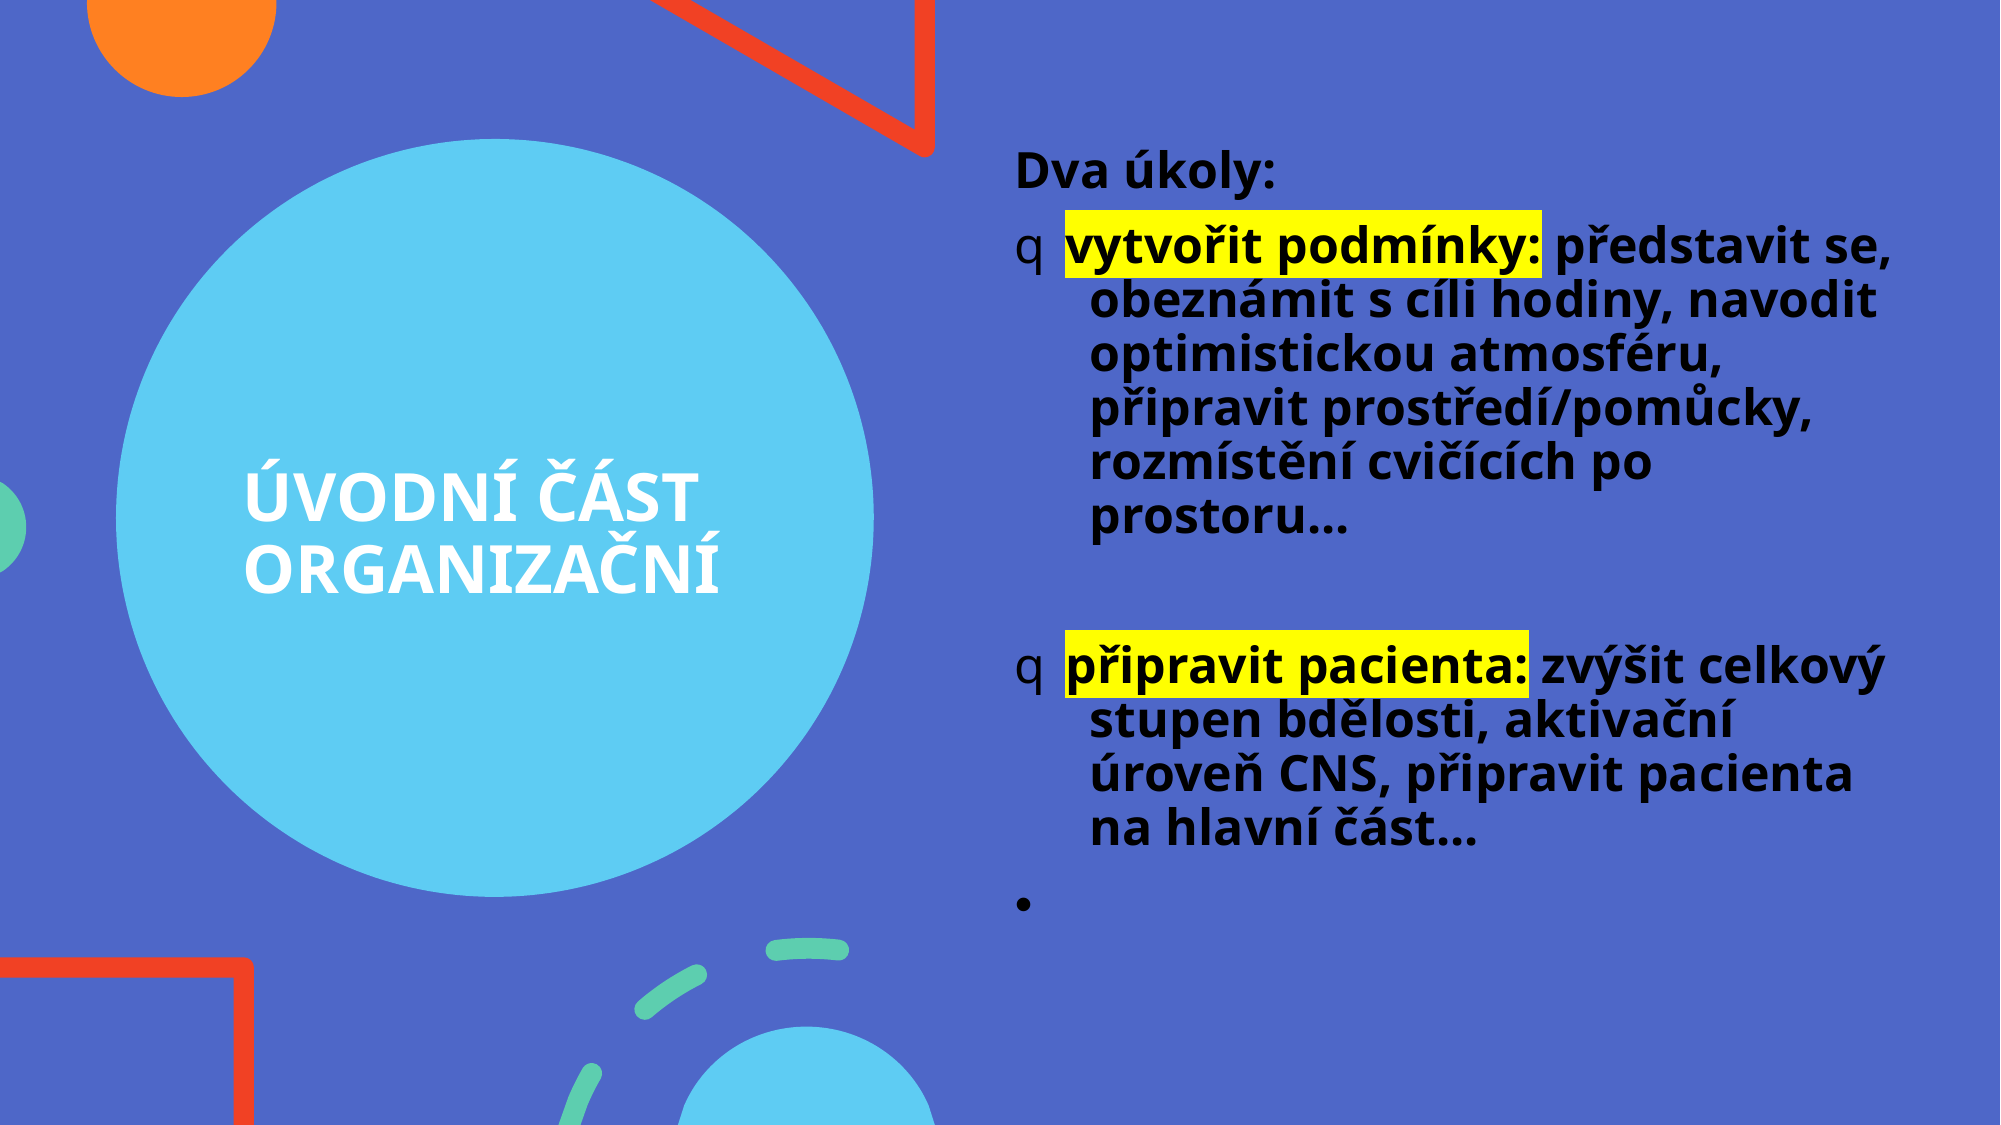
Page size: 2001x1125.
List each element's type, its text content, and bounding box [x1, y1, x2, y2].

text_box [0, 0, 2000, 1125]
list Dva úkoly: vytvořit podmínky: představit se, obeznámit s cíli hodiny, navodit optimistickou atmosféru, připravit prostředí/pomůcky, rozmístění cvičících po prostoru... připravit pacienta: zvýšit celkový stupen bdělosti, aktivační úroveň CNS, připravit pacienta na hlavní část... [999, 138, 1917, 939]
title ÚVODNÍ ČÁST ORGANIZAČNÍ [227, 202, 760, 870]
